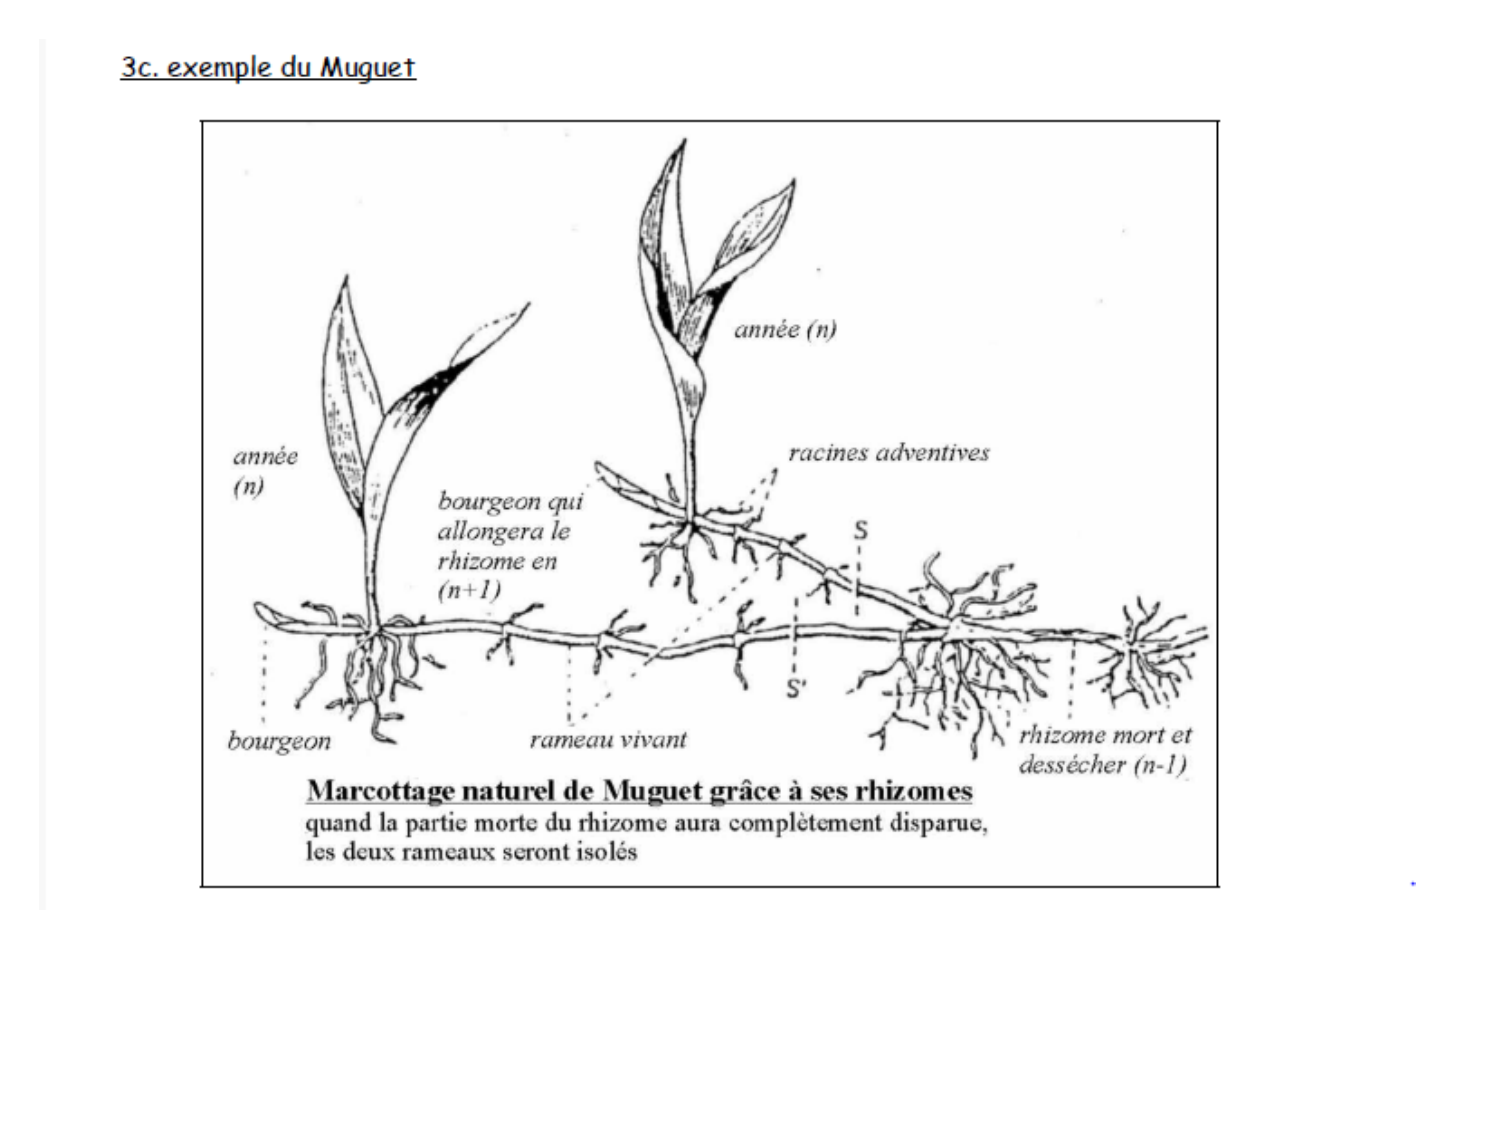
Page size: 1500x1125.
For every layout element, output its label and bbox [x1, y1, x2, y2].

picture [39, 39, 1416, 910]
